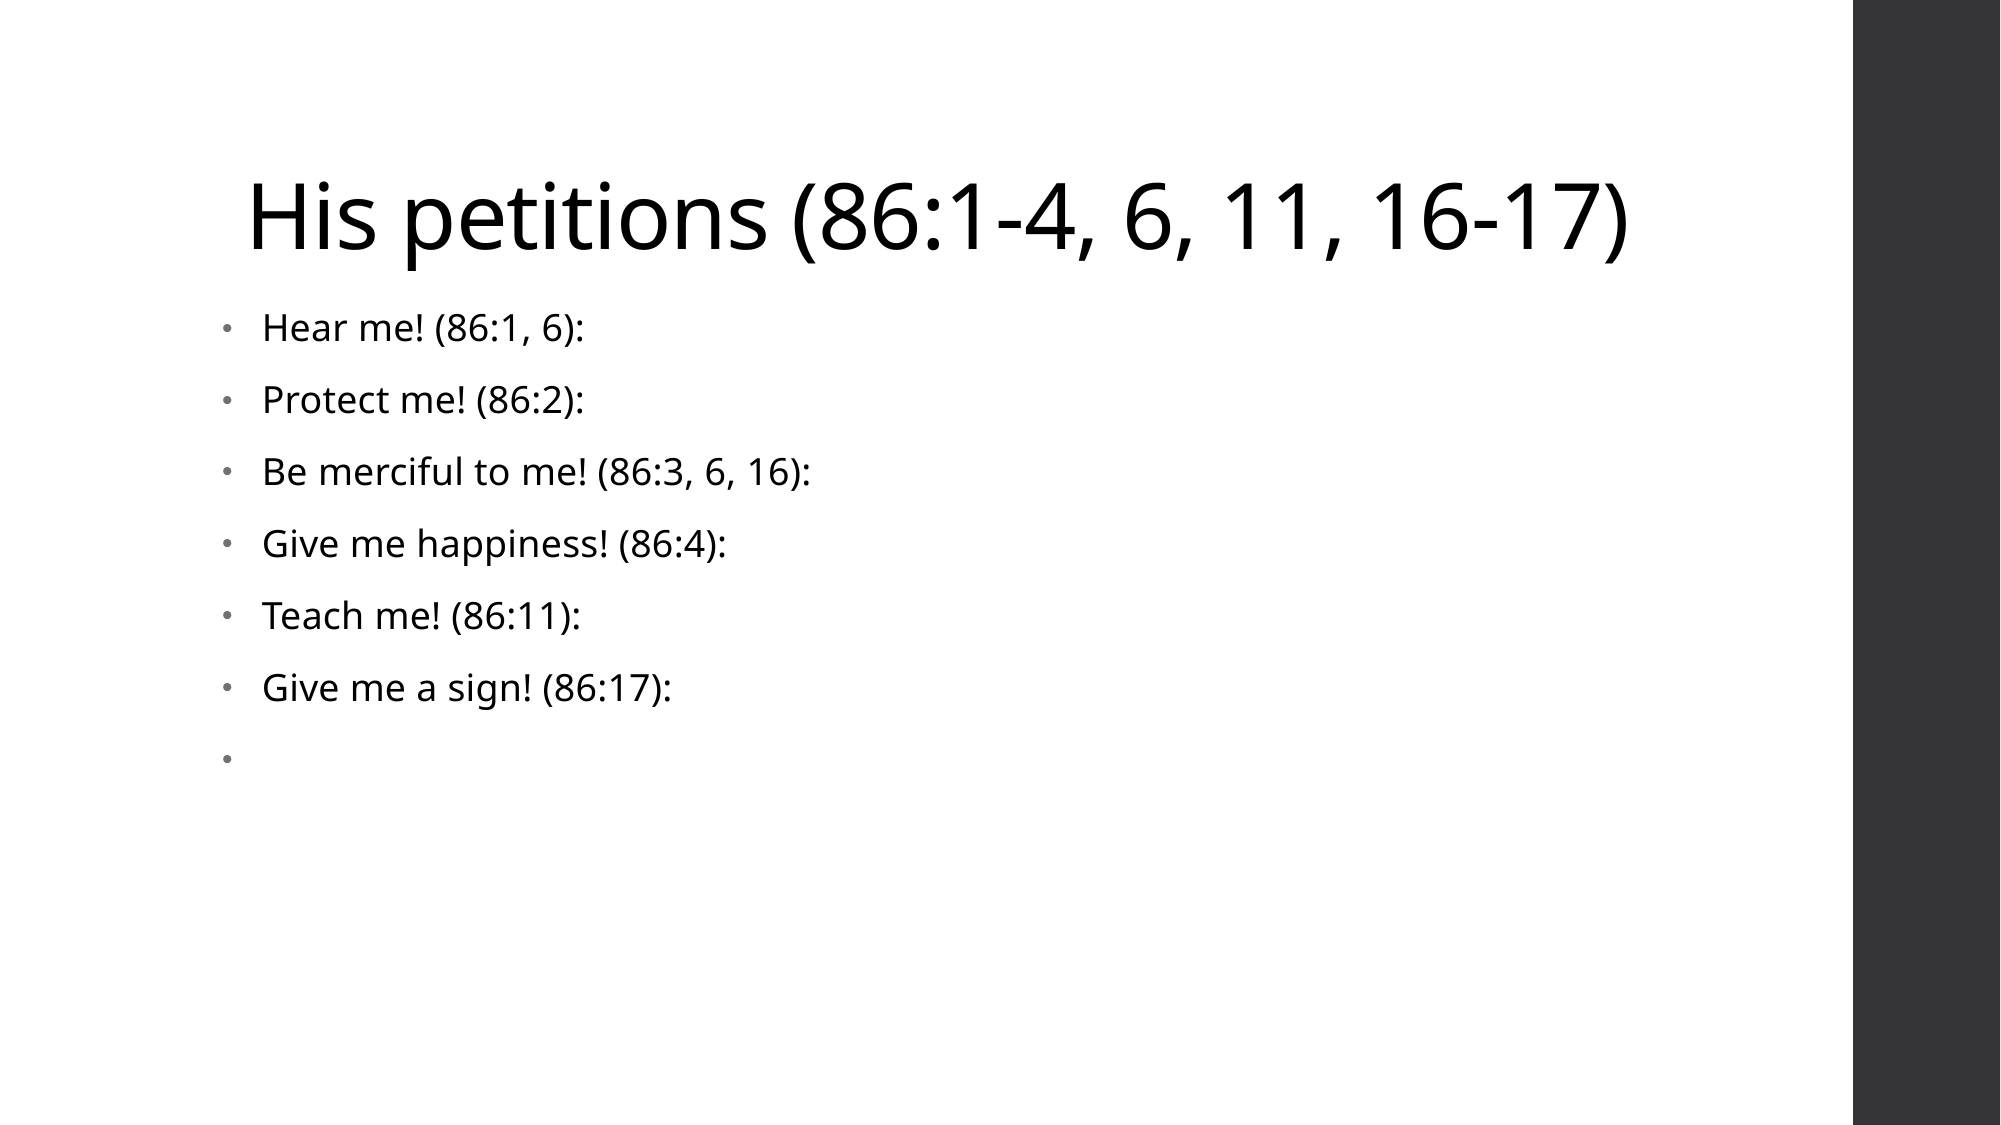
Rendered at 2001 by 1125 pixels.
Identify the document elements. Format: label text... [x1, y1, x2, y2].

list Hear me! (86:1, 6): Protect me! (86:2): Be merciful to me! (86:3, 6, 16): Give me happiness! (86:4): Teach me! (86:11): Give me a sign! (86:17): [206, 299, 1617, 1014]
title His petitions (86:1-4, 6, 11, 16-17) [206, 60, 1797, 278]
